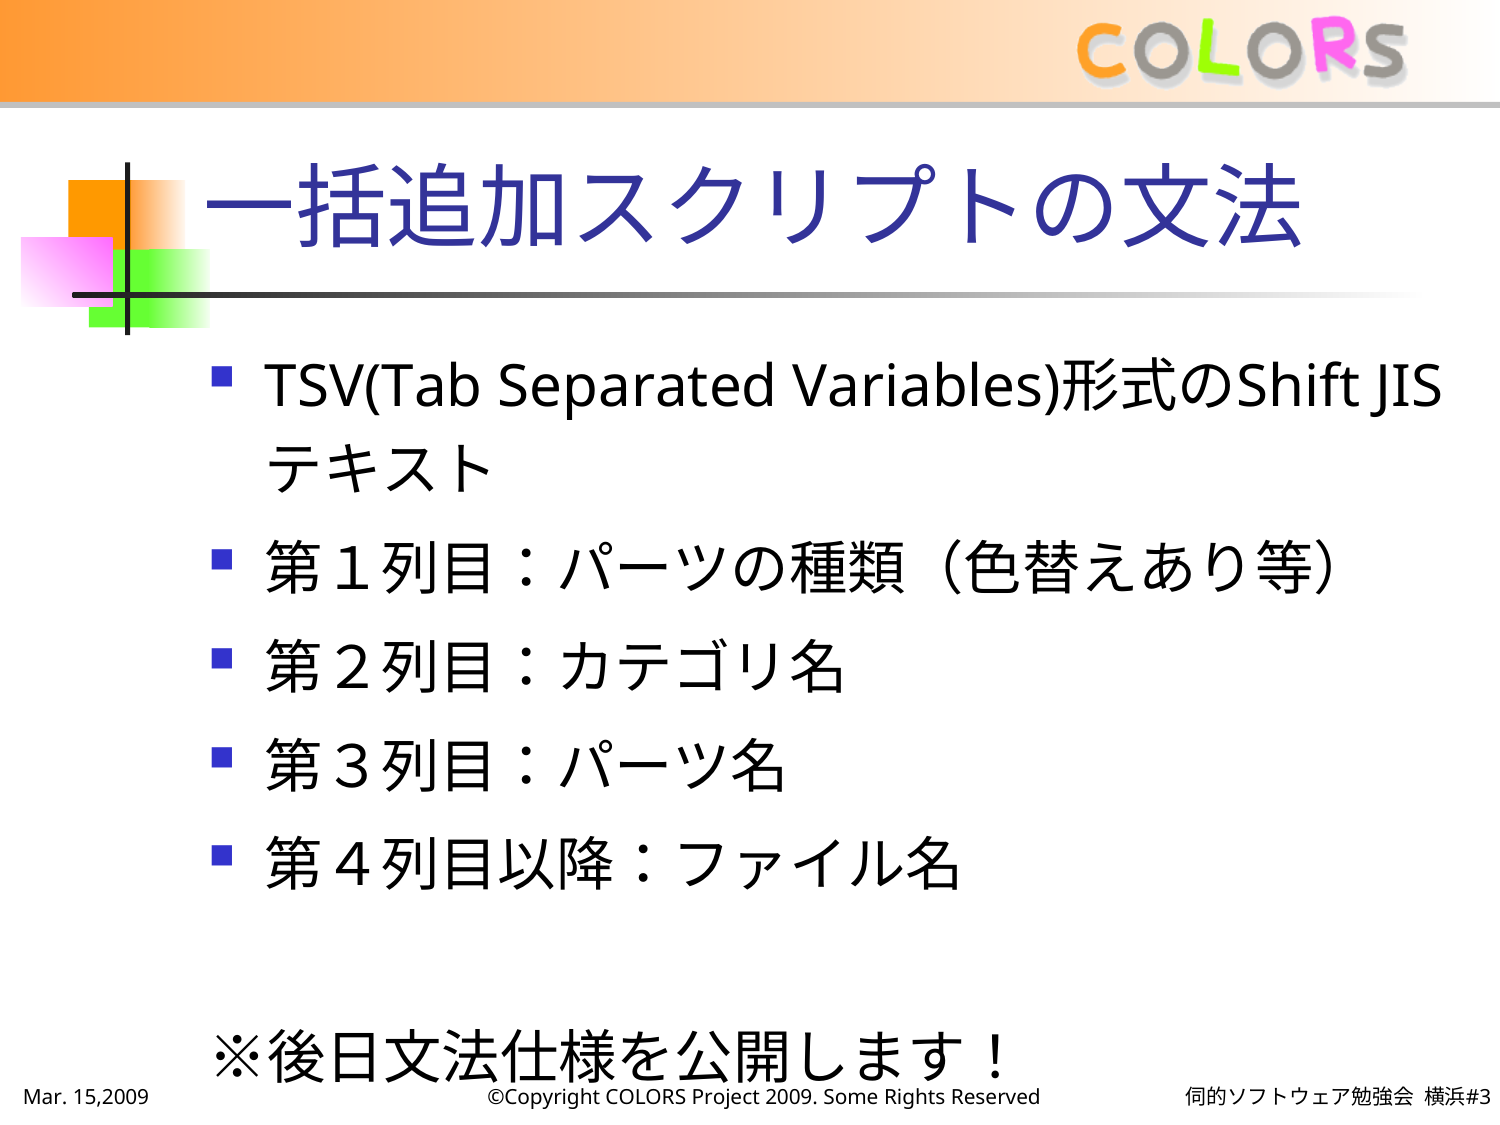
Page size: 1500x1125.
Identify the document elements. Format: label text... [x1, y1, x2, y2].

list TSV(Tab Separated Variables)形式のShift JISテキスト 第１列目：パーツの種類（色替えあり等） 第２列目：カテゴリ名 第３列目：パーツ名 第４列目以降：ファイル名 ※後日文法仕様を公開します！ [193, 331, 1469, 1007]
title 一括追加スクリプトの文法 [188, 35, 1468, 276]
